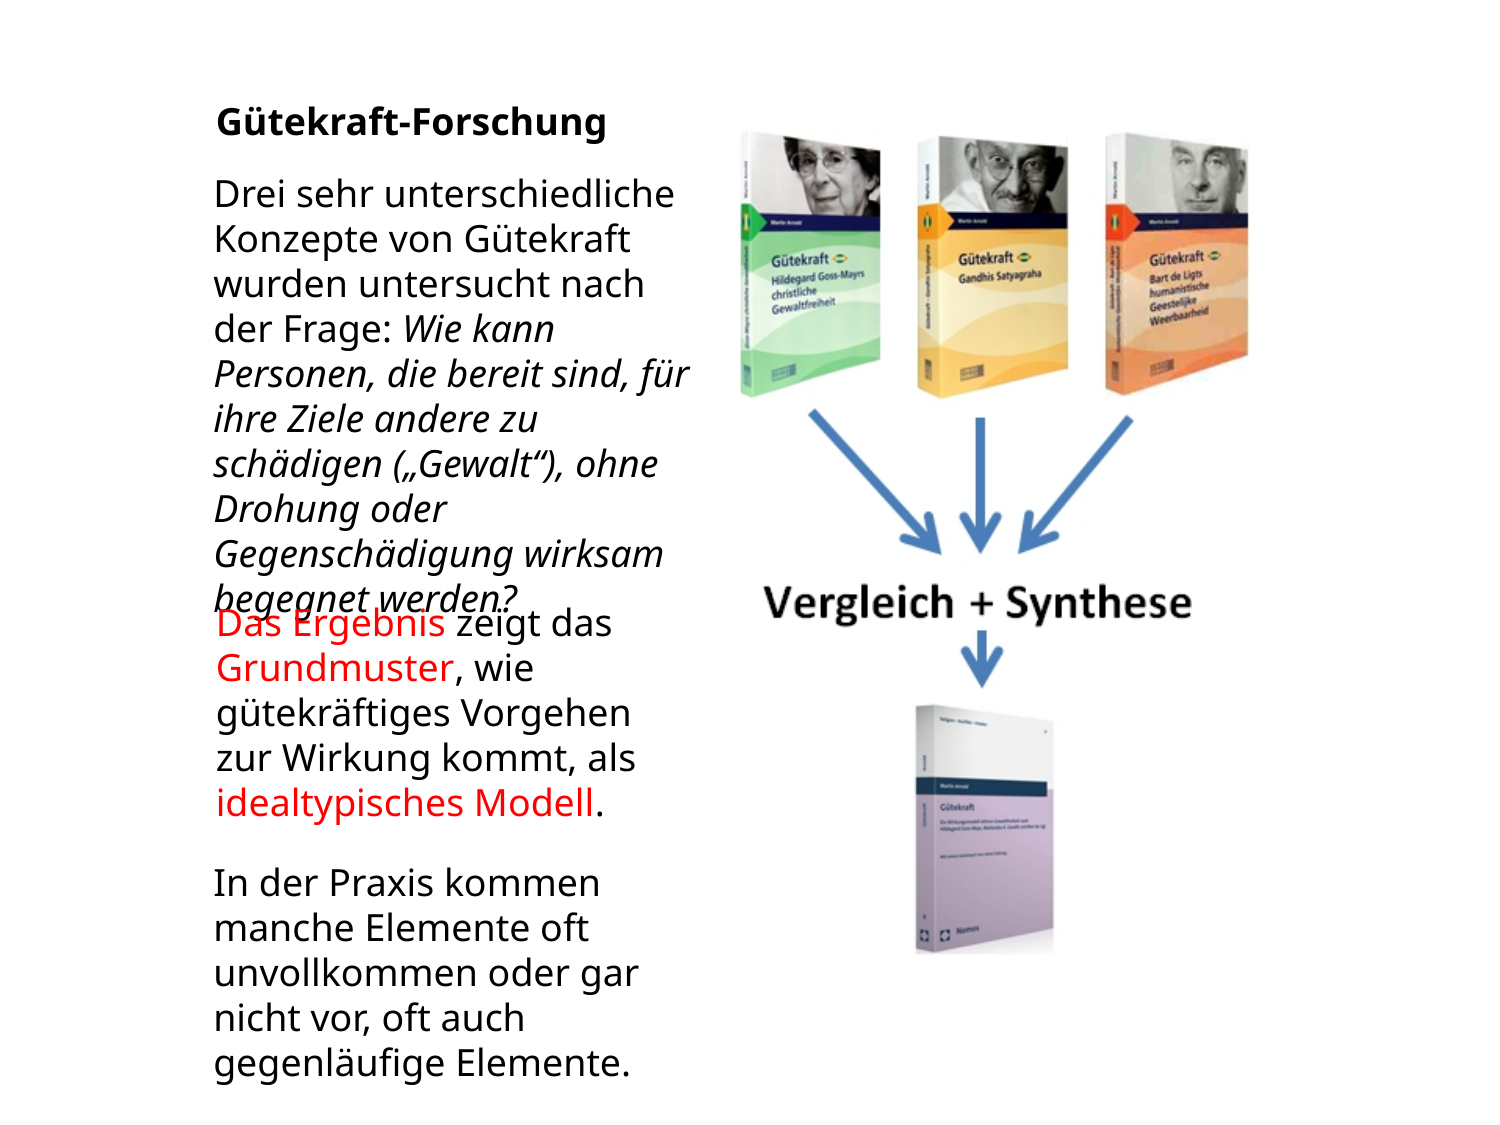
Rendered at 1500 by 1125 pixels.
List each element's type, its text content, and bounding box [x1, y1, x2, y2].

text_box Gütekraft-Forschung [201, 90, 623, 150]
picture [738, 127, 1253, 956]
text_box Das Ergebnis zeigt das Grundmuster, wie gütekräftiges Vorgehen zur Wirkung kommt, als idealtypisches Modell. [200, 591, 683, 832]
text_box Drei sehr unterschiedliche Konzepte von Gütekraft wurden untersucht nach der Frage: Wie kann Personen, die bereit sind, für ihre Ziele andere zu schädigen („Gewalt“), ohne Drohung oder Gegenschädigung wirksam begegnet werden? [198, 162, 709, 583]
text_box In der Praxis kommen manche Elemente oft unvollkommen oder gar nicht vor, oft auch gegenläufige Elemente. [198, 851, 683, 1092]
